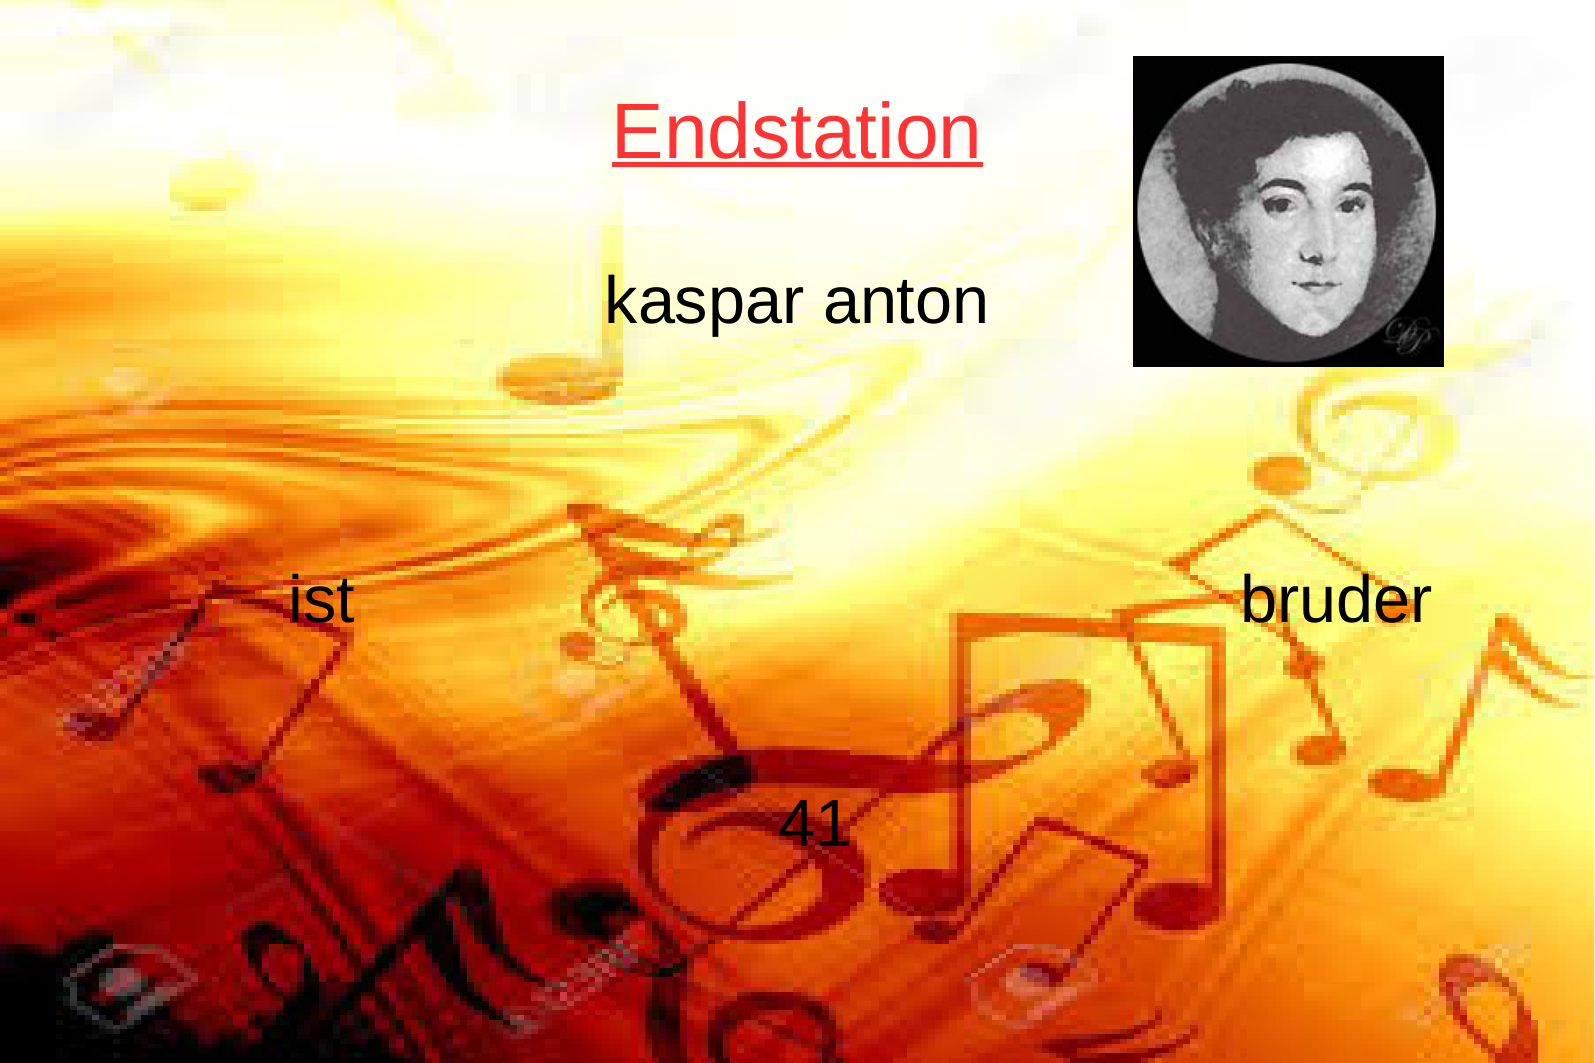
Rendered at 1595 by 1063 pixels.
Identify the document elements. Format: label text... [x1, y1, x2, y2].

title Endstation [79, 42, 1515, 220]
picture [0, 0, 1595, 1063]
subtitle kaspar anton ist bruder 41 [79, 248, 1515, 951]
